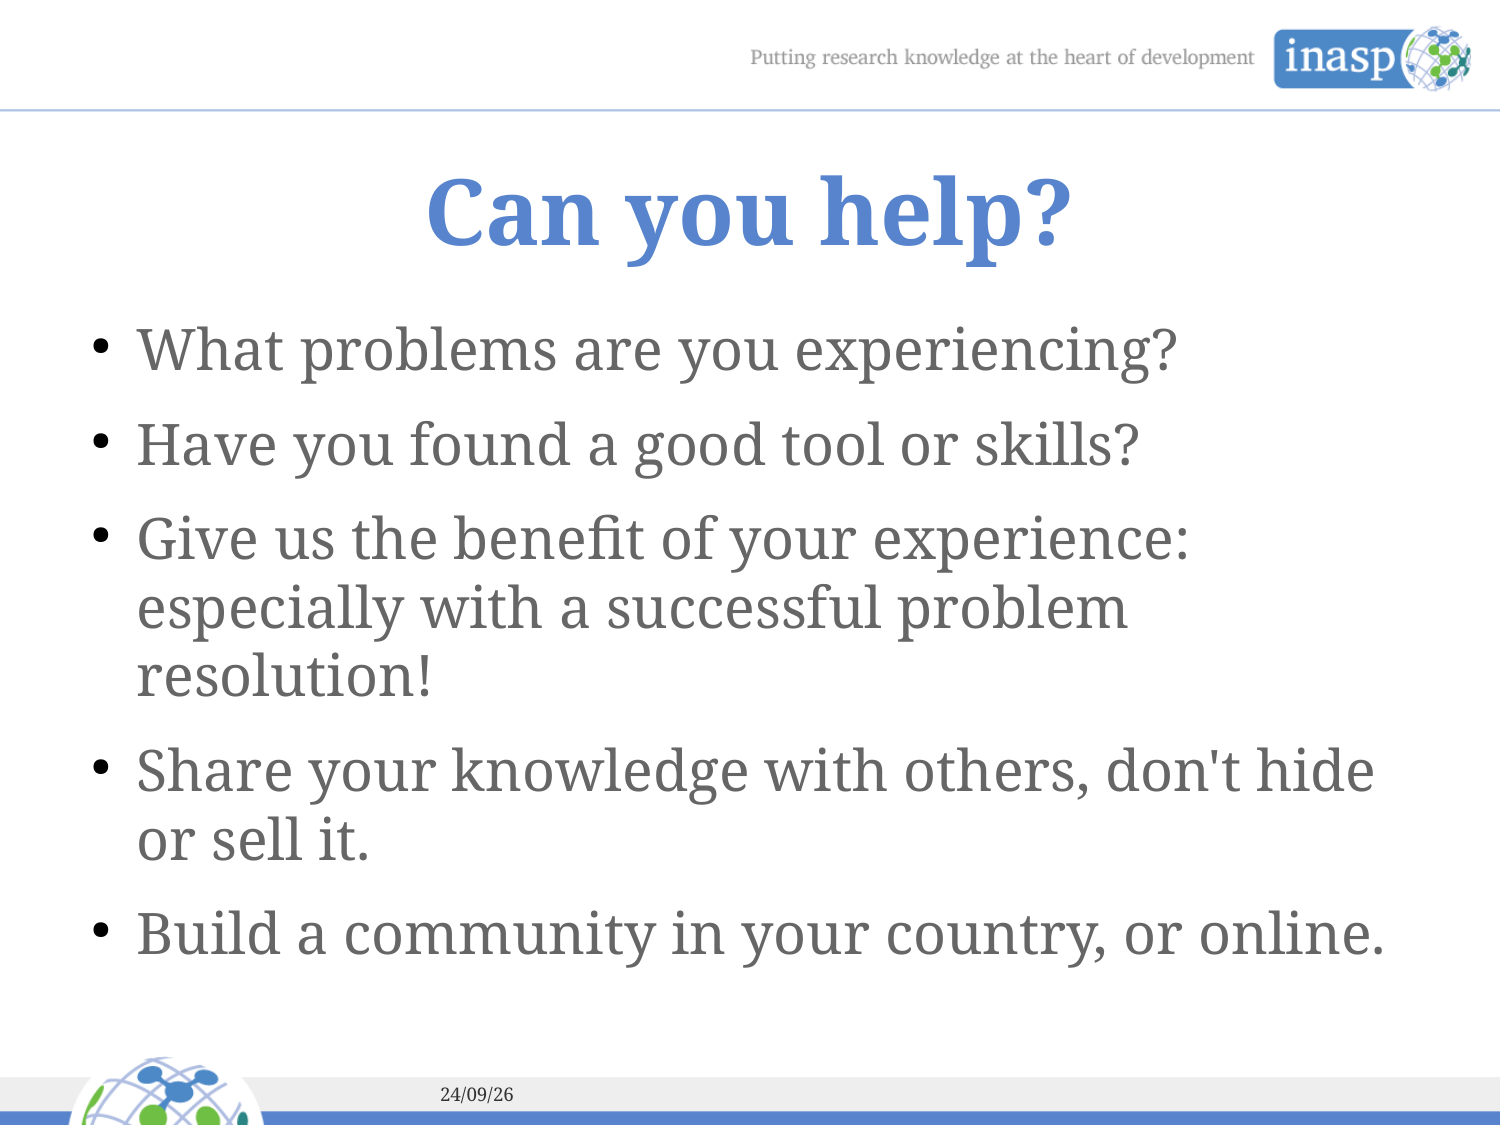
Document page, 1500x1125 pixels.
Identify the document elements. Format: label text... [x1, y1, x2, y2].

list What problems are you experiencing? Have you found a good tool or skills? Give us the benefit of your experience: especially with a successful problem resolution! Share your knowledge with others, don't hide or sell it. Build a community in your country, or online. [75, 313, 1426, 967]
picture [0, 0, 1500, 1125]
title Can you help? [75, 129, 1426, 313]
